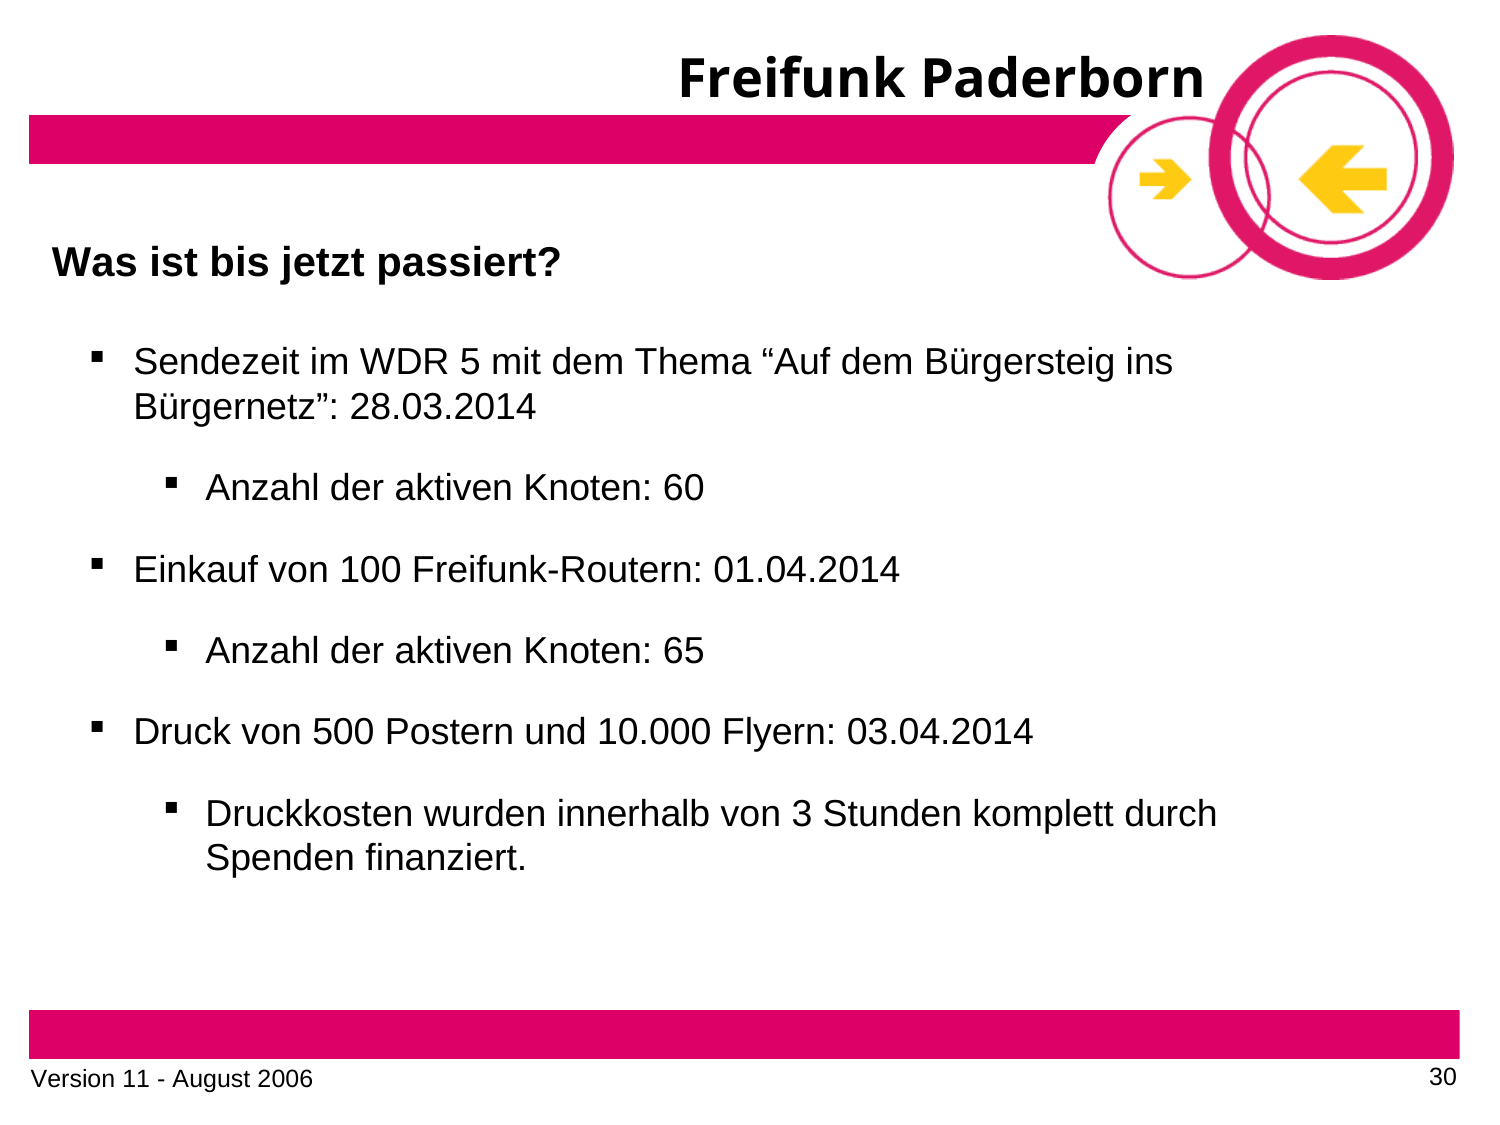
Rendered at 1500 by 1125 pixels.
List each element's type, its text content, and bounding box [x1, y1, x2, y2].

text_box Was ist bis jetzt passiert? [51, 235, 1045, 395]
text_box Sendezeit im WDR 5 mit dem Thema “Auf dem Bürgersteig ins Bürgernetz”: 28.03.2014 Anzahl der aktiven Knoten: 60 Einkauf von 100 Freifunk-Routern: 01.04.2014 Anzahl der aktiven Knoten: 65 Druck von 500 Postern und 10.000 Flyern: 03.04.2014 Druckkosten wurden innerhalb von 3 Stunden komplett durch Spenden finanziert. [59, 337, 1288, 976]
picture [1107, 35, 1454, 280]
